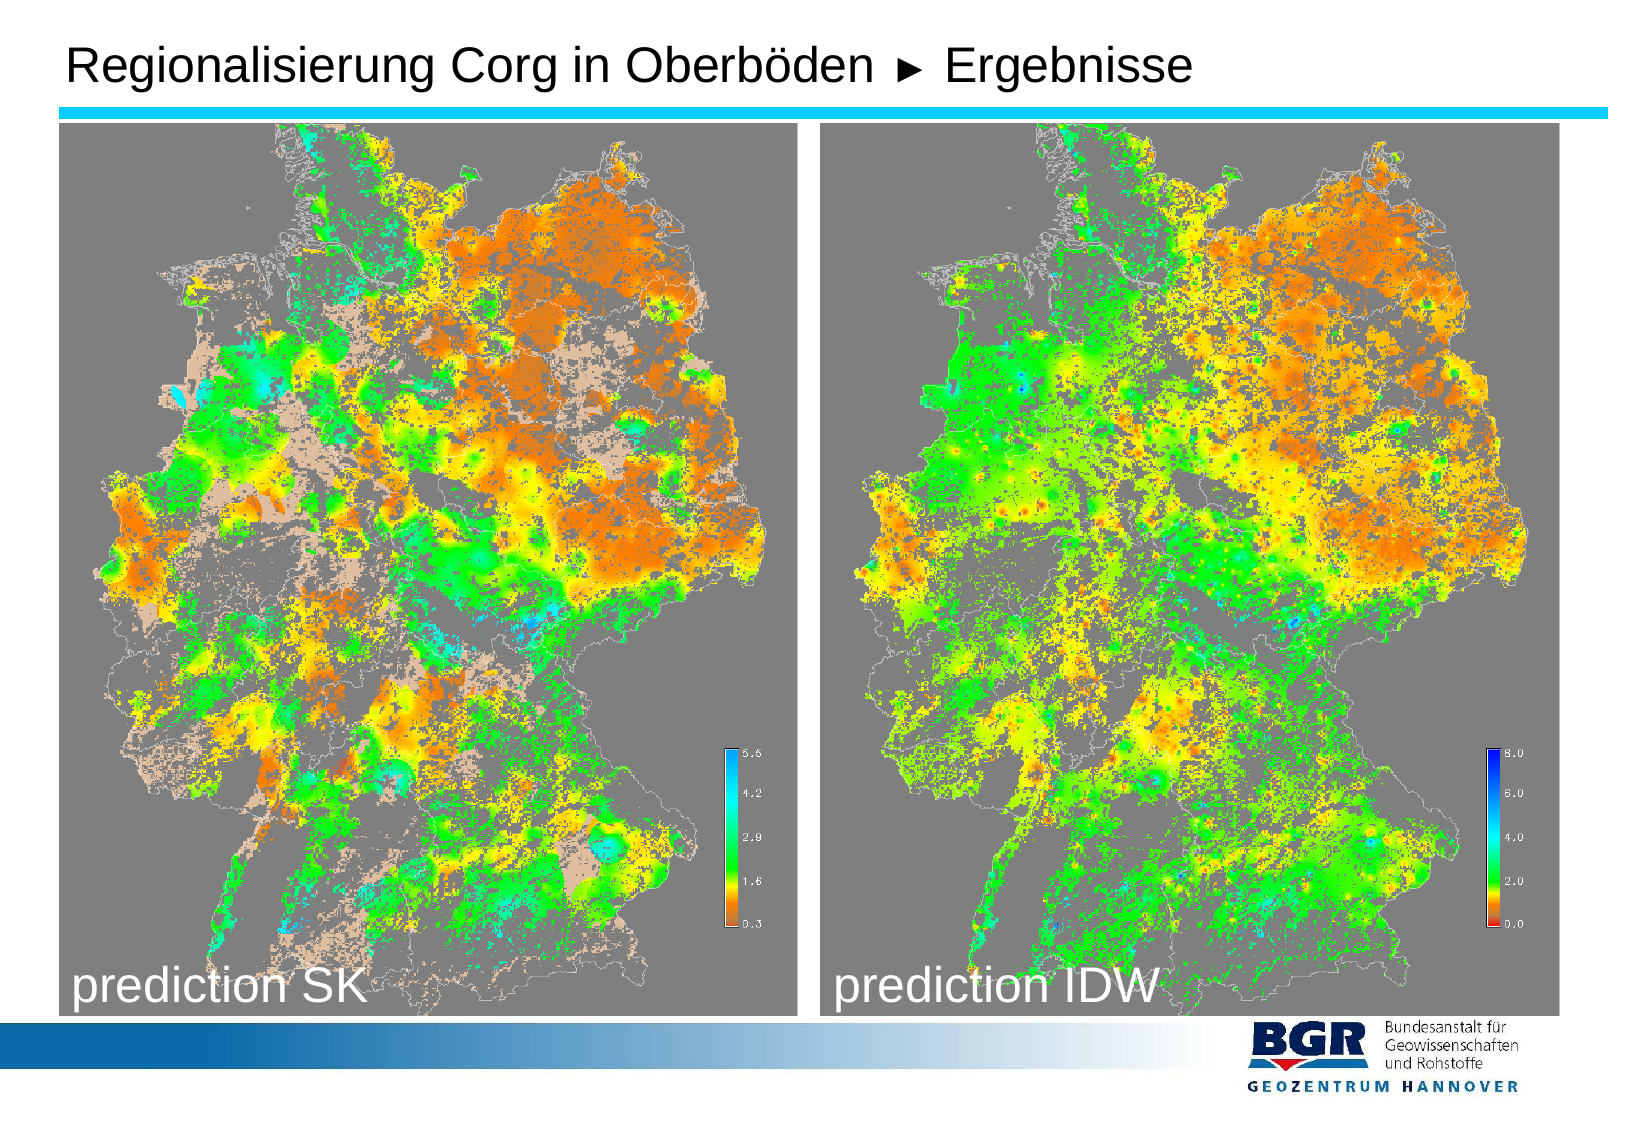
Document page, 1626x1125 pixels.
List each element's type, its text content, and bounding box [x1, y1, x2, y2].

text_box prediction SK [56, 944, 384, 1020]
picture [0, 123, 1590, 1100]
text_box Regionalisierung Corg in Oberböden ► Ergebnisse [50, 24, 1224, 101]
text_box prediction IDW [818, 944, 1176, 1020]
